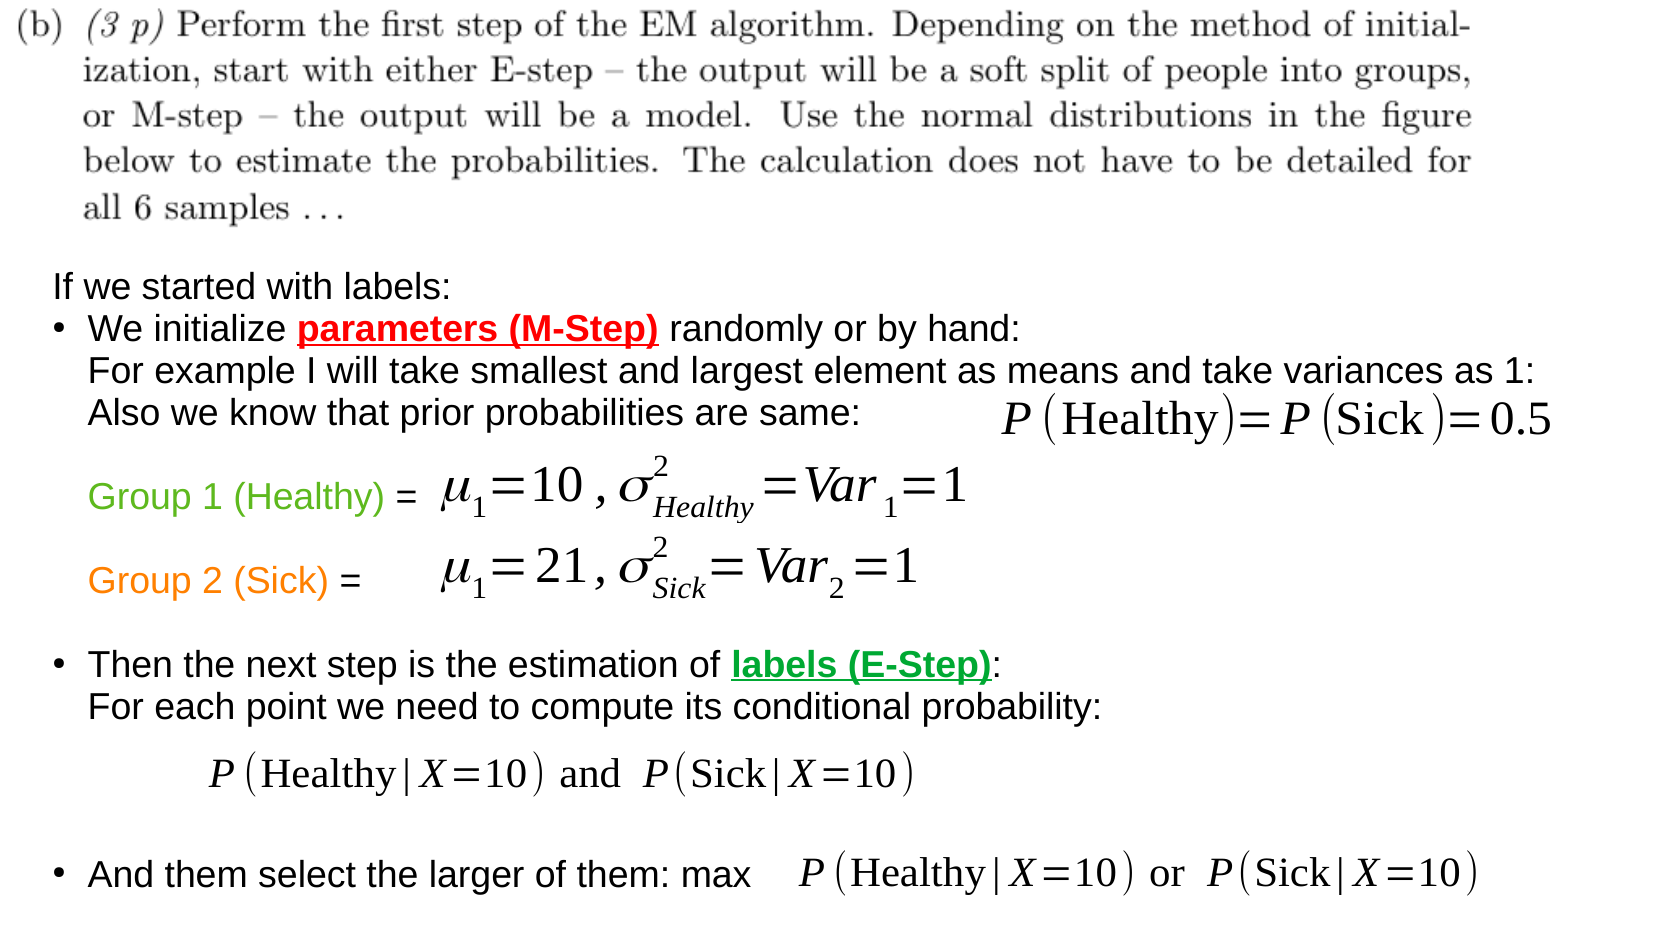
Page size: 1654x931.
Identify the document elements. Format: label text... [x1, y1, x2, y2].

picture [0, 0, 1499, 259]
chart [412, 391, 1577, 523]
chart [777, 848, 1501, 901]
text_box If we started with labels: We initialize parameters (M-Step) randomly or by hand: For example I will take smallest and largest element as means and take variances as 1: Also we know that prior probabilities are same: Group 1 (Healthy) = Group 2 (Sick) = Then the next step is the estimation of labels (E-Step): For each point we need to compute its conditional probability: And them select the larger of them: max [37, 258, 1641, 931]
chart [187, 750, 936, 802]
chart [412, 531, 944, 604]
